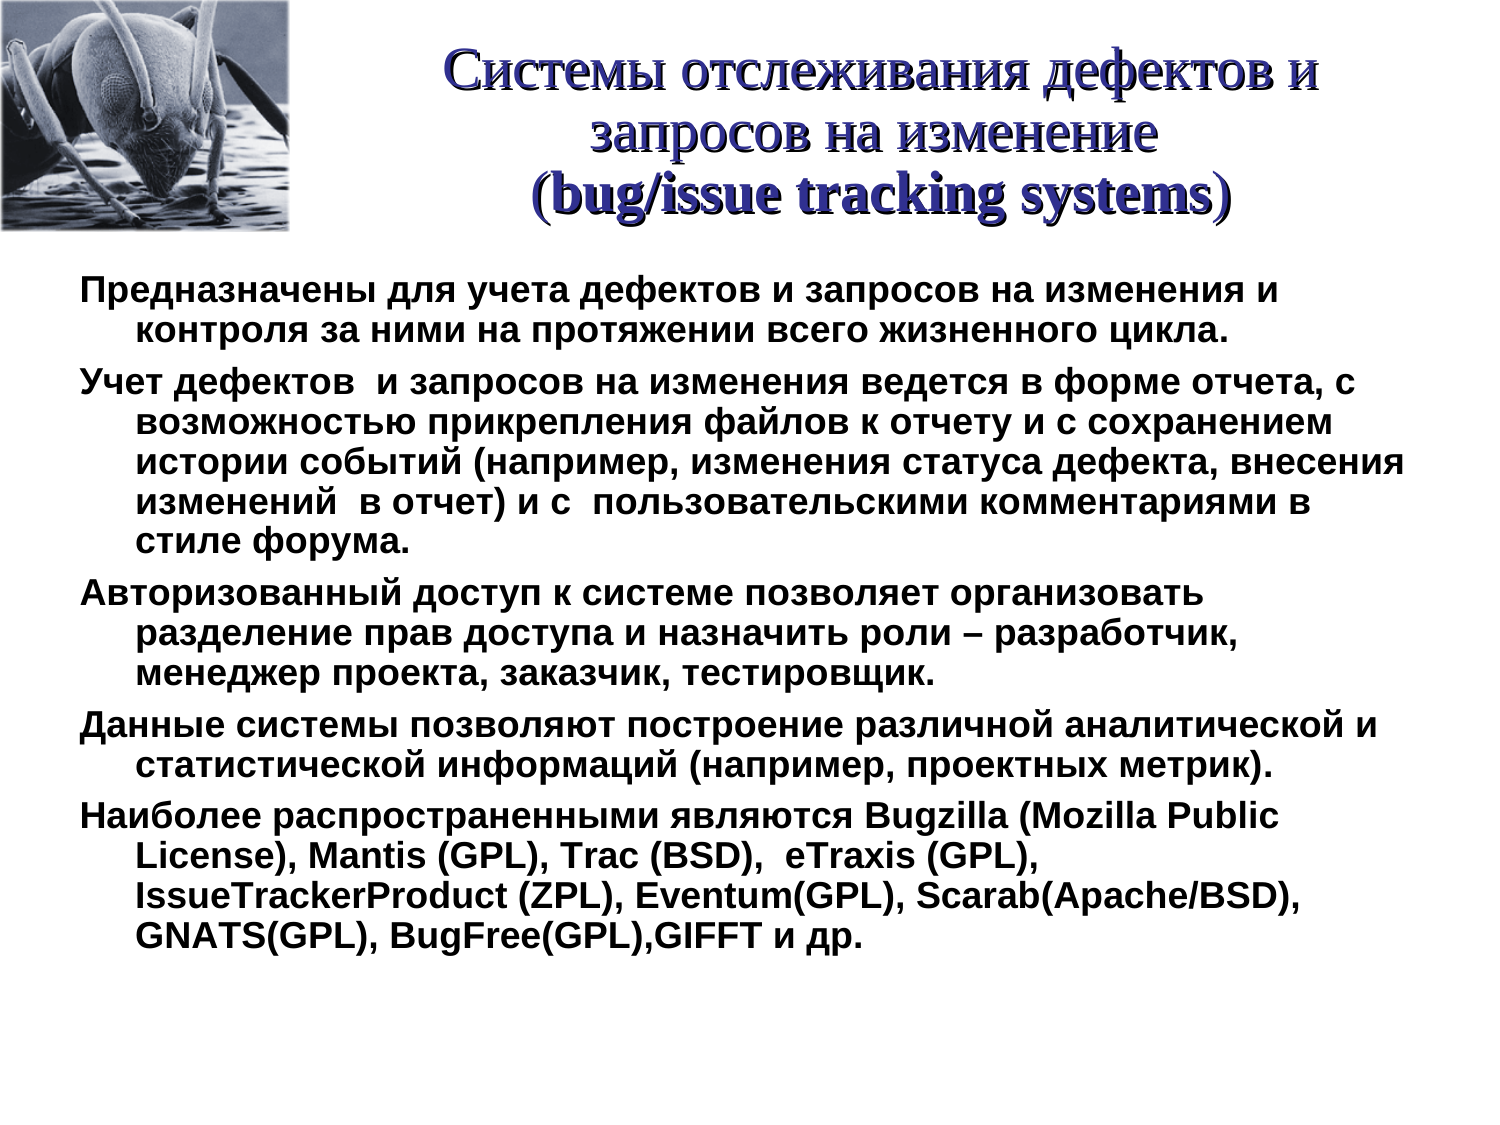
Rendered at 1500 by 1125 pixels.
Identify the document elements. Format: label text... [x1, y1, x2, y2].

list Предназначены для учета дефектов и запросов на изменения и контроля за ними на протяжении всего жизненного цикла. Учет дефектов и запросов на изменения ведется в форме отчета, с возможностью прикрепления файлов к отчету и с сохранением истории событий (например, изменения статуса дефекта, внесения изменений в отчет) и с пользовательскими комментариями в стиле форума. Авторизованный доступ к системе позволяет организовать разделение прав доступа и назначить роли – разработчик, менеджер проекта, заказчик, тестировщик. Данные системы позволяют построение различной аналитической и статистической информаций (например, проектных метрик). Наиболее распространенными являются Bugzilla (Mozilla Public License), Mantis (GPL), Trac (BSD), eTraxis (GPL), IssueTrackerProduct (ZPL), Eventum(GPL), Scarab(Apache/BSD), GNATS(GPL), BugFree(GPL),GIFFT и др. [64, 262, 1426, 1083]
picture [0, 0, 290, 232]
title Системы отслеживания дефектов и запросов на изменение (bug/issue tracking systems) [336, 28, 1426, 235]
